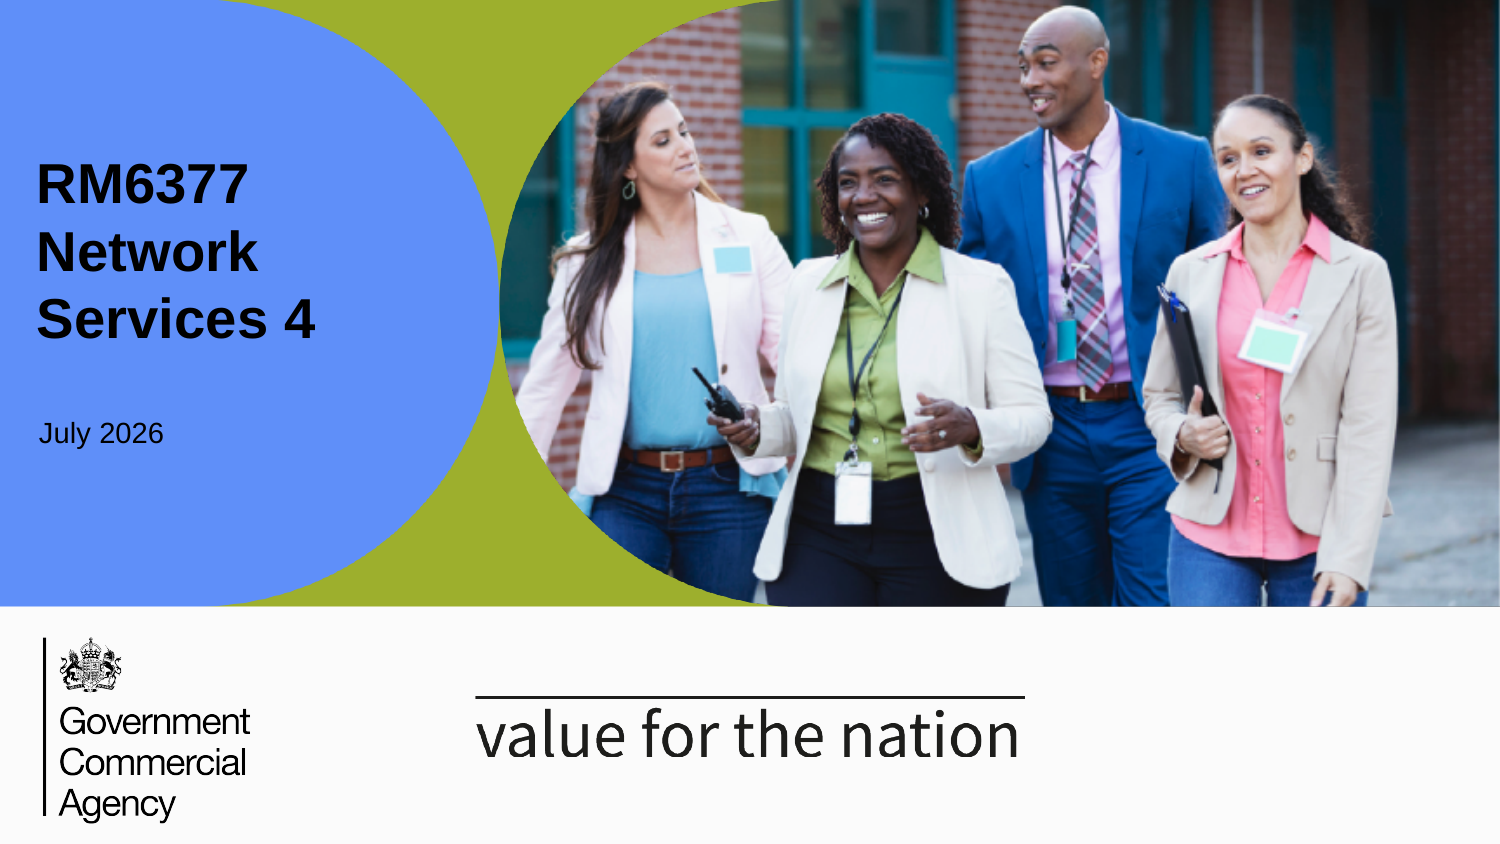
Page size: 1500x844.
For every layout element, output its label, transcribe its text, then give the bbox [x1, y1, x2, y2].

title July 2026 [36, 414, 476, 565]
title RM6377 Network Services 4 [36, 147, 488, 404]
